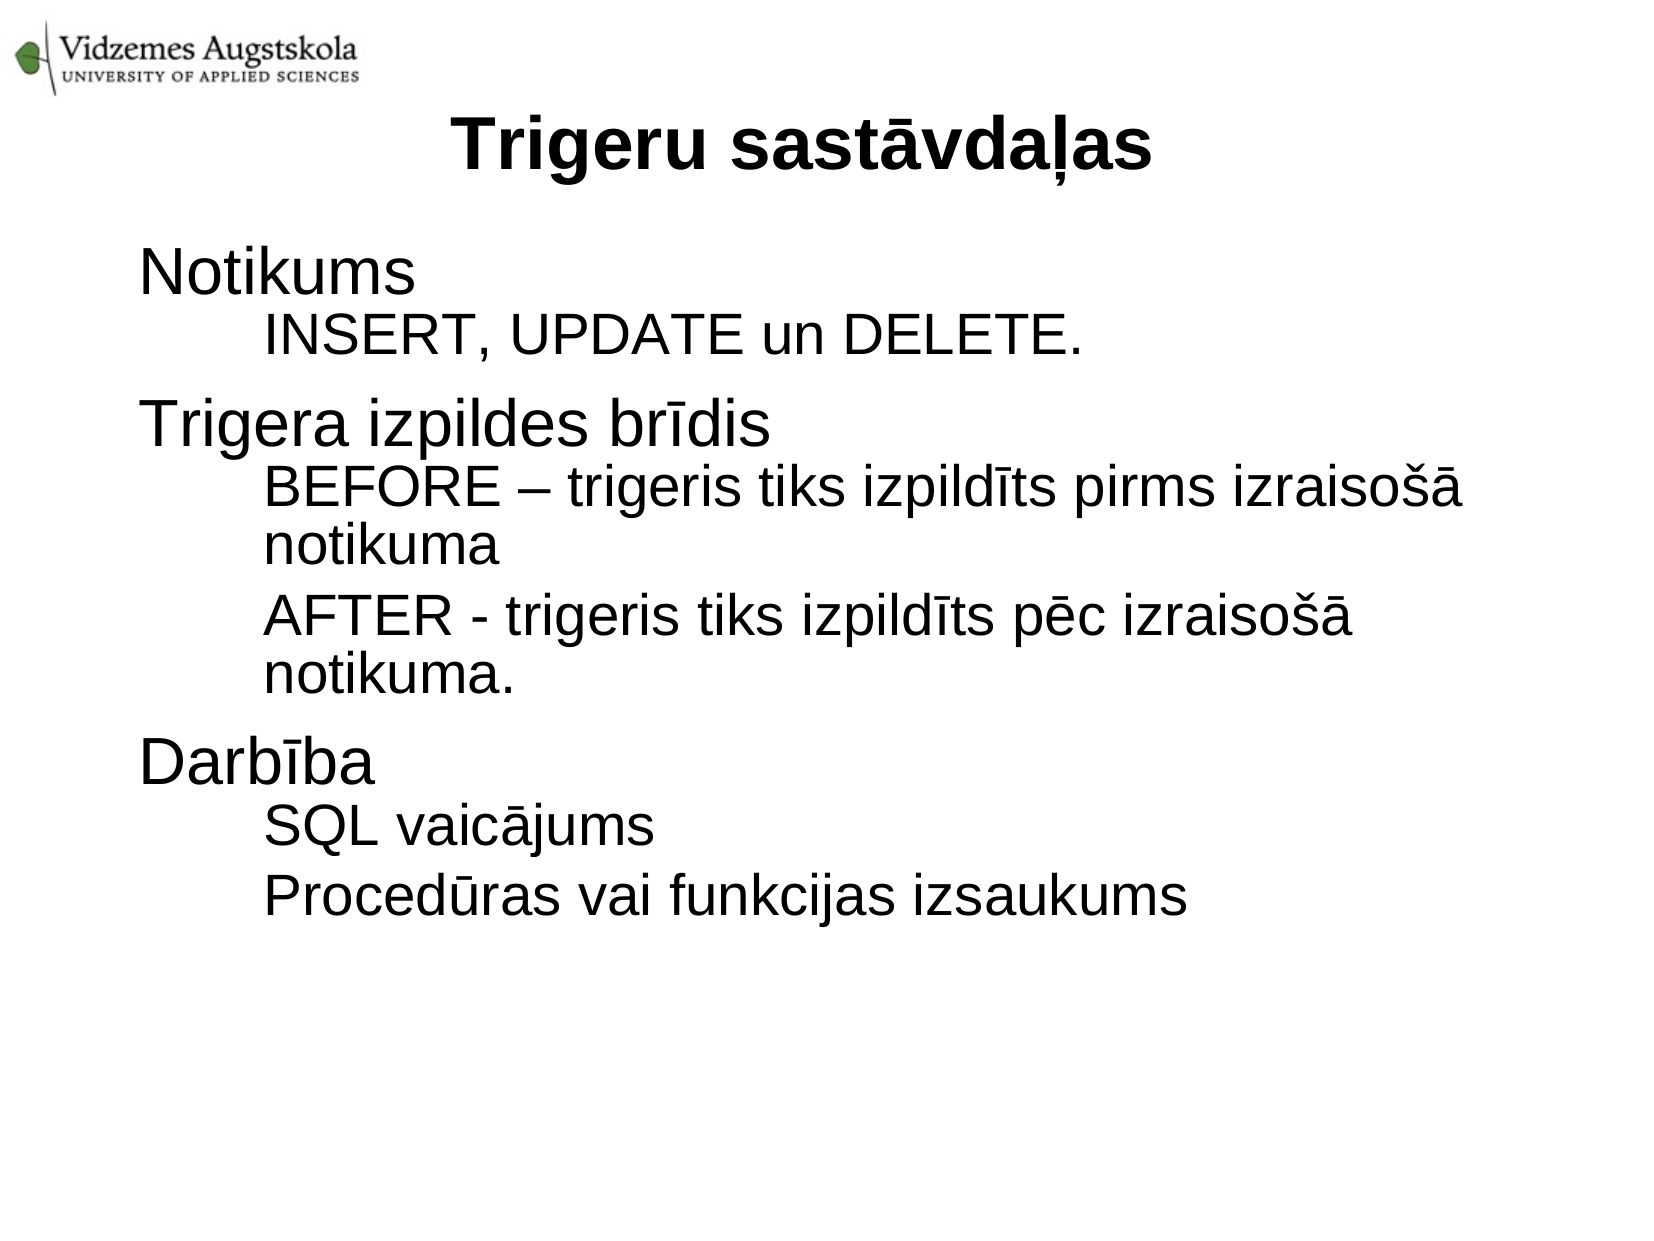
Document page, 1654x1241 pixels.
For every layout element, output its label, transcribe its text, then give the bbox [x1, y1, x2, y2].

picture [5, 2, 368, 113]
title Trigeru sastāvdaļas [94, 103, 1512, 188]
list Notikums INSERT, UPDATE un DELETE. Trigera izpildes brīdis BEFORE – trigeris tiks izpildīts pirms izraisošā notikuma AFTER - trigeris tiks izpildīts pēc izraisošā notikuma. Darbība SQL vaicājums Procedūras vai funkcijas izsaukums [82, 236, 1569, 1107]
